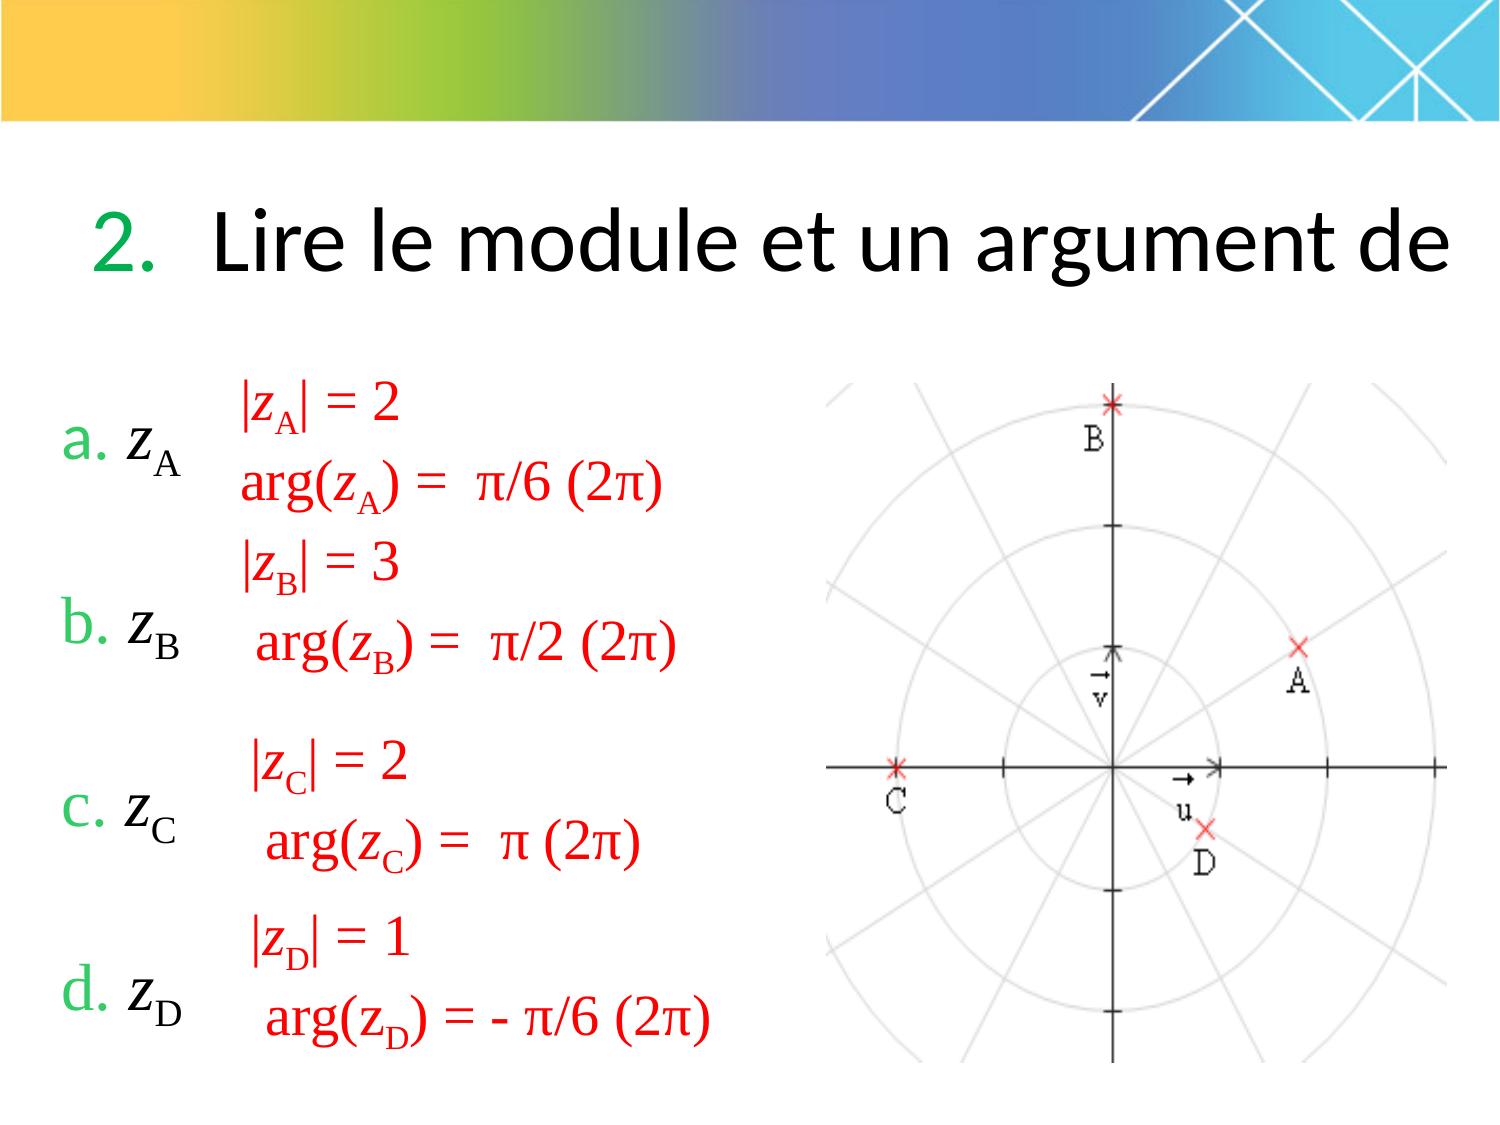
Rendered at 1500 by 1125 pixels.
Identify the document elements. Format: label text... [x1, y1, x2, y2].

picture [0, 0, 1500, 123]
text_box |zD| = 1 arg(zD) = - π/6 (2π) [236, 889, 727, 1065]
text_box a. zA b. zB c. zC d. zD [46, 385, 733, 1043]
picture [826, 383, 1447, 1063]
text_box |zC| = 2 arg(zC) = π (2π) [235, 713, 657, 889]
text_box |zB| = 3 arg(zB) = π/2 (2π) [226, 514, 694, 690]
text_box |zA| = 2 arg(zA) = π/6 (2π) [225, 354, 680, 530]
title Lire le module et un argument de [75, 163, 1500, 305]
